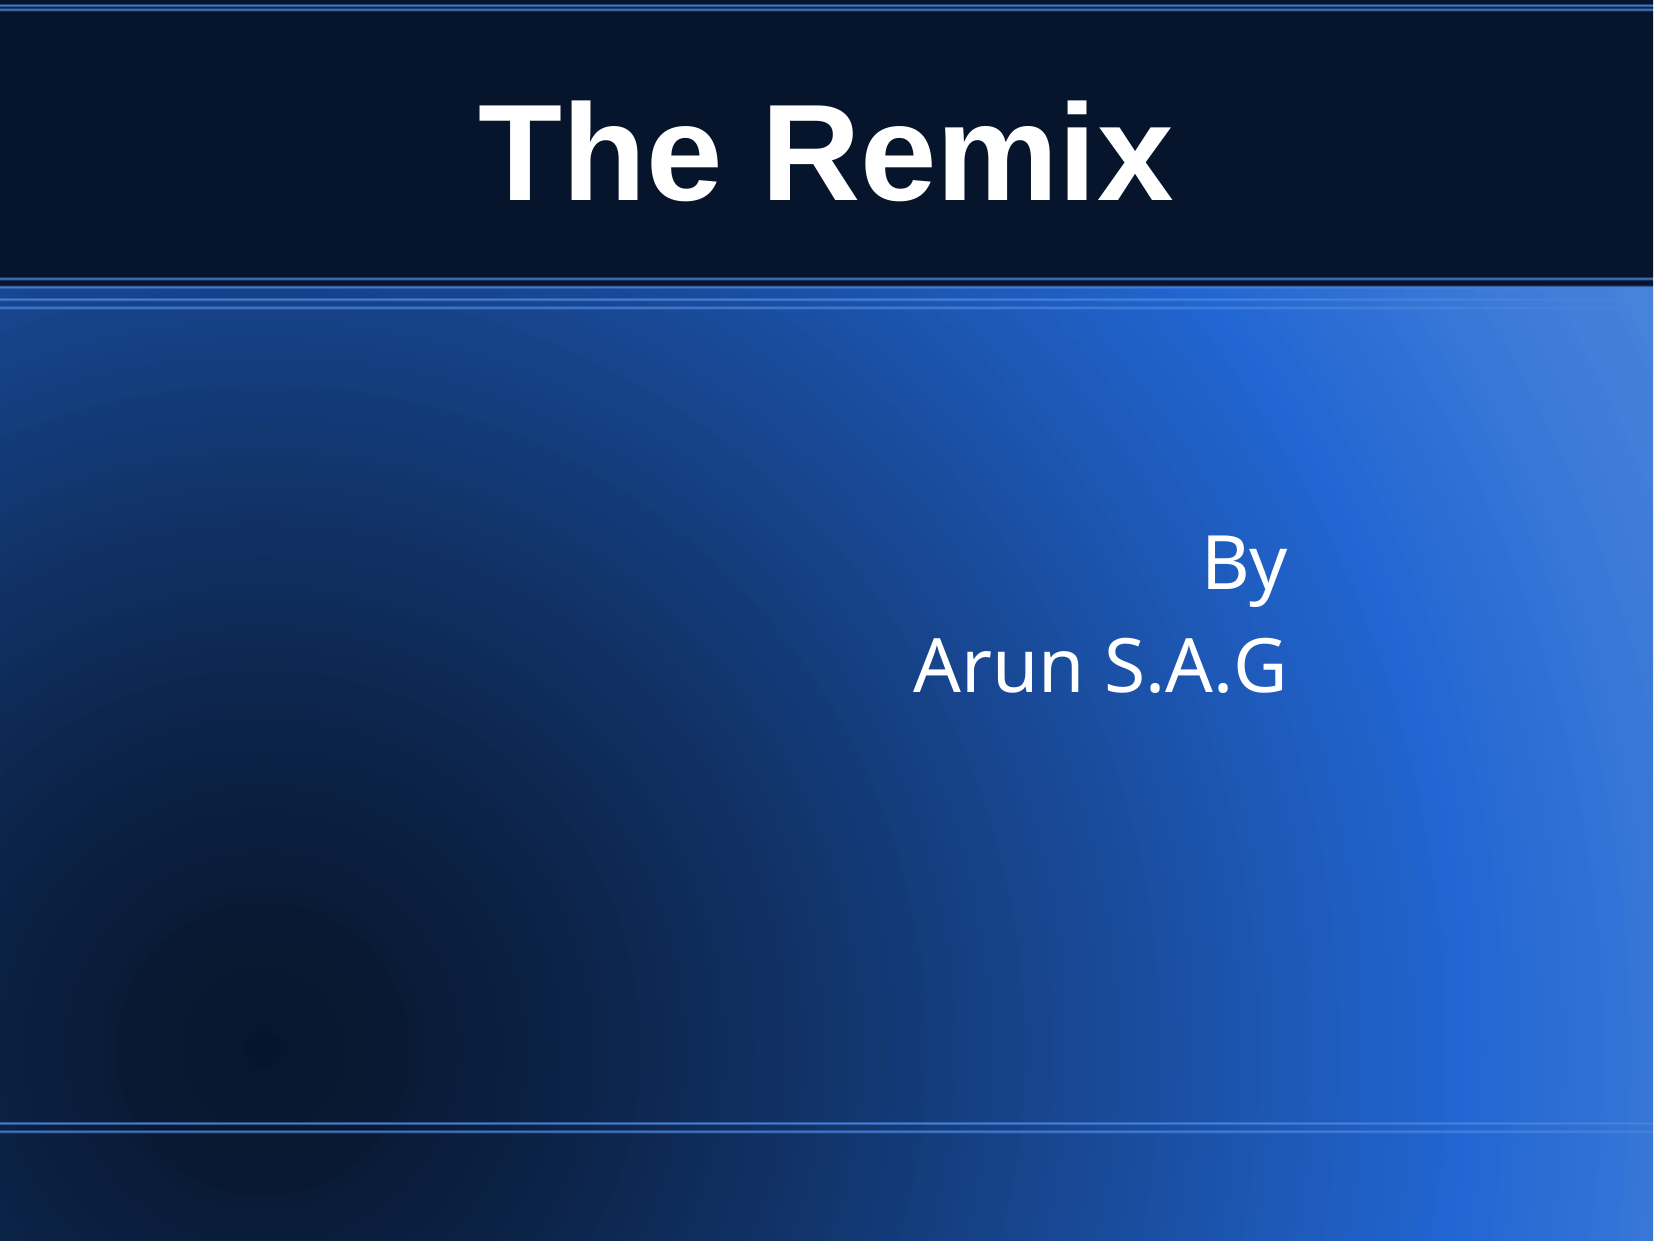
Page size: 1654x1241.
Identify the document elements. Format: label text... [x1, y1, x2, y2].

picture [0, 0, 1654, 1241]
title By Arun S.A.G [344, 524, 1289, 700]
title The Remix [82, 49, 1571, 257]
